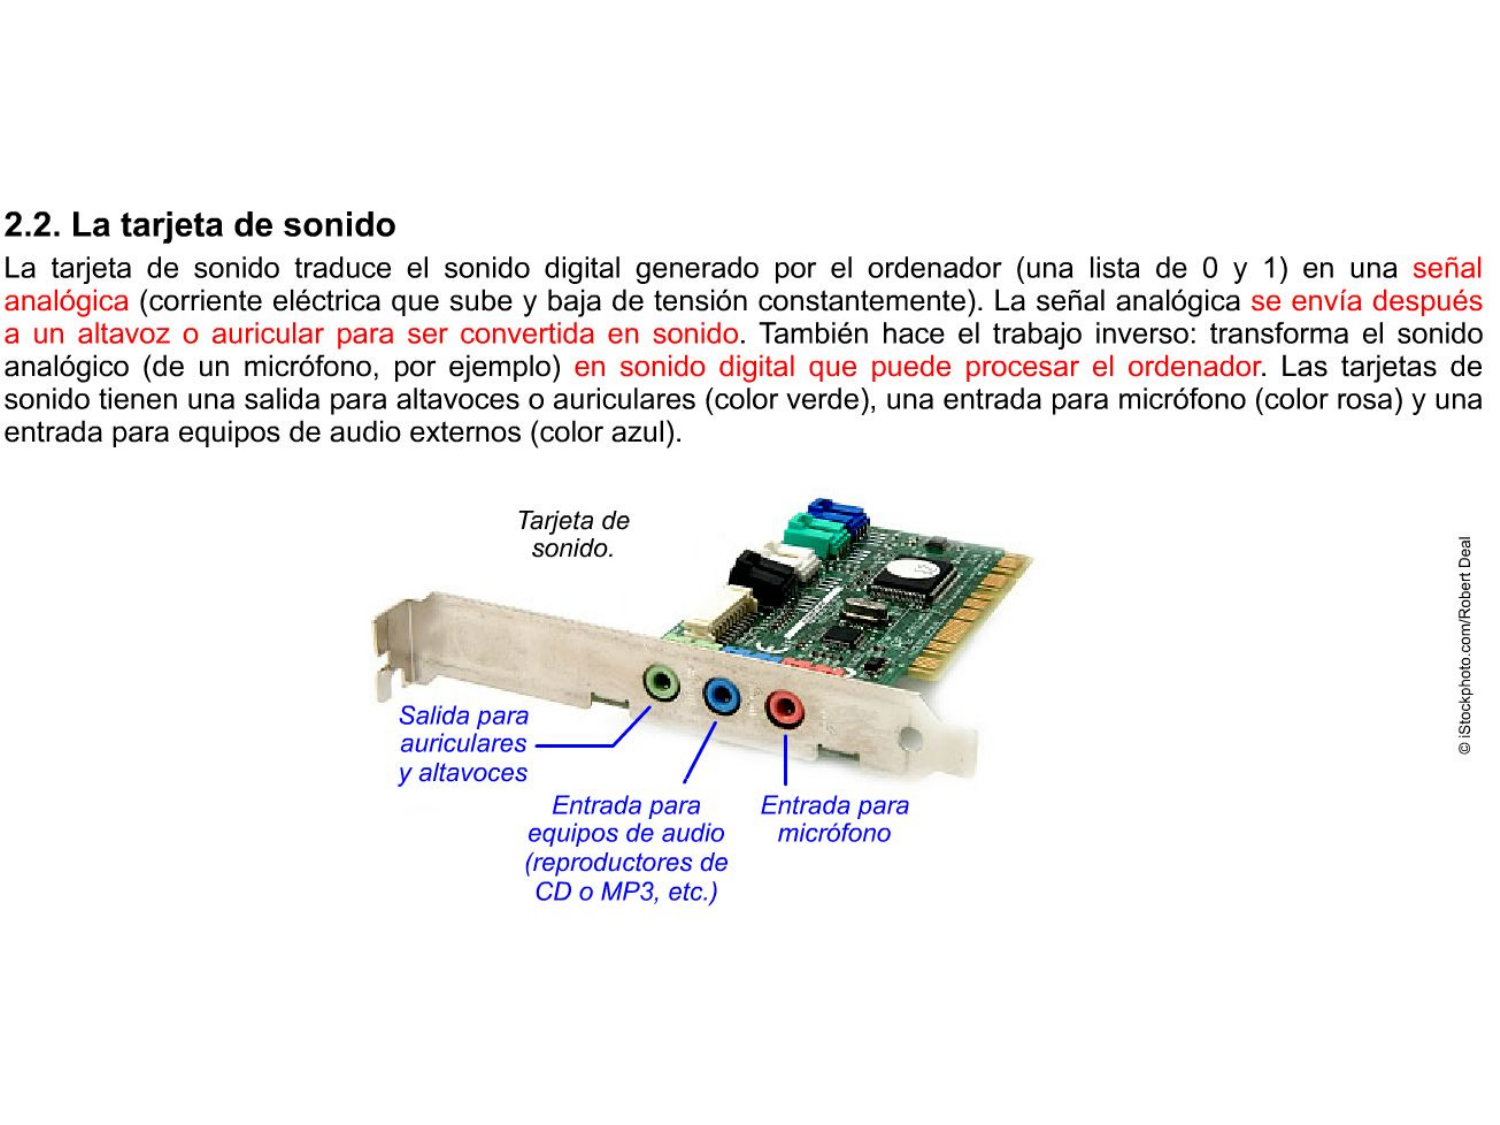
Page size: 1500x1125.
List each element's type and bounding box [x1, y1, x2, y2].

picture [0, 200, 1500, 925]
